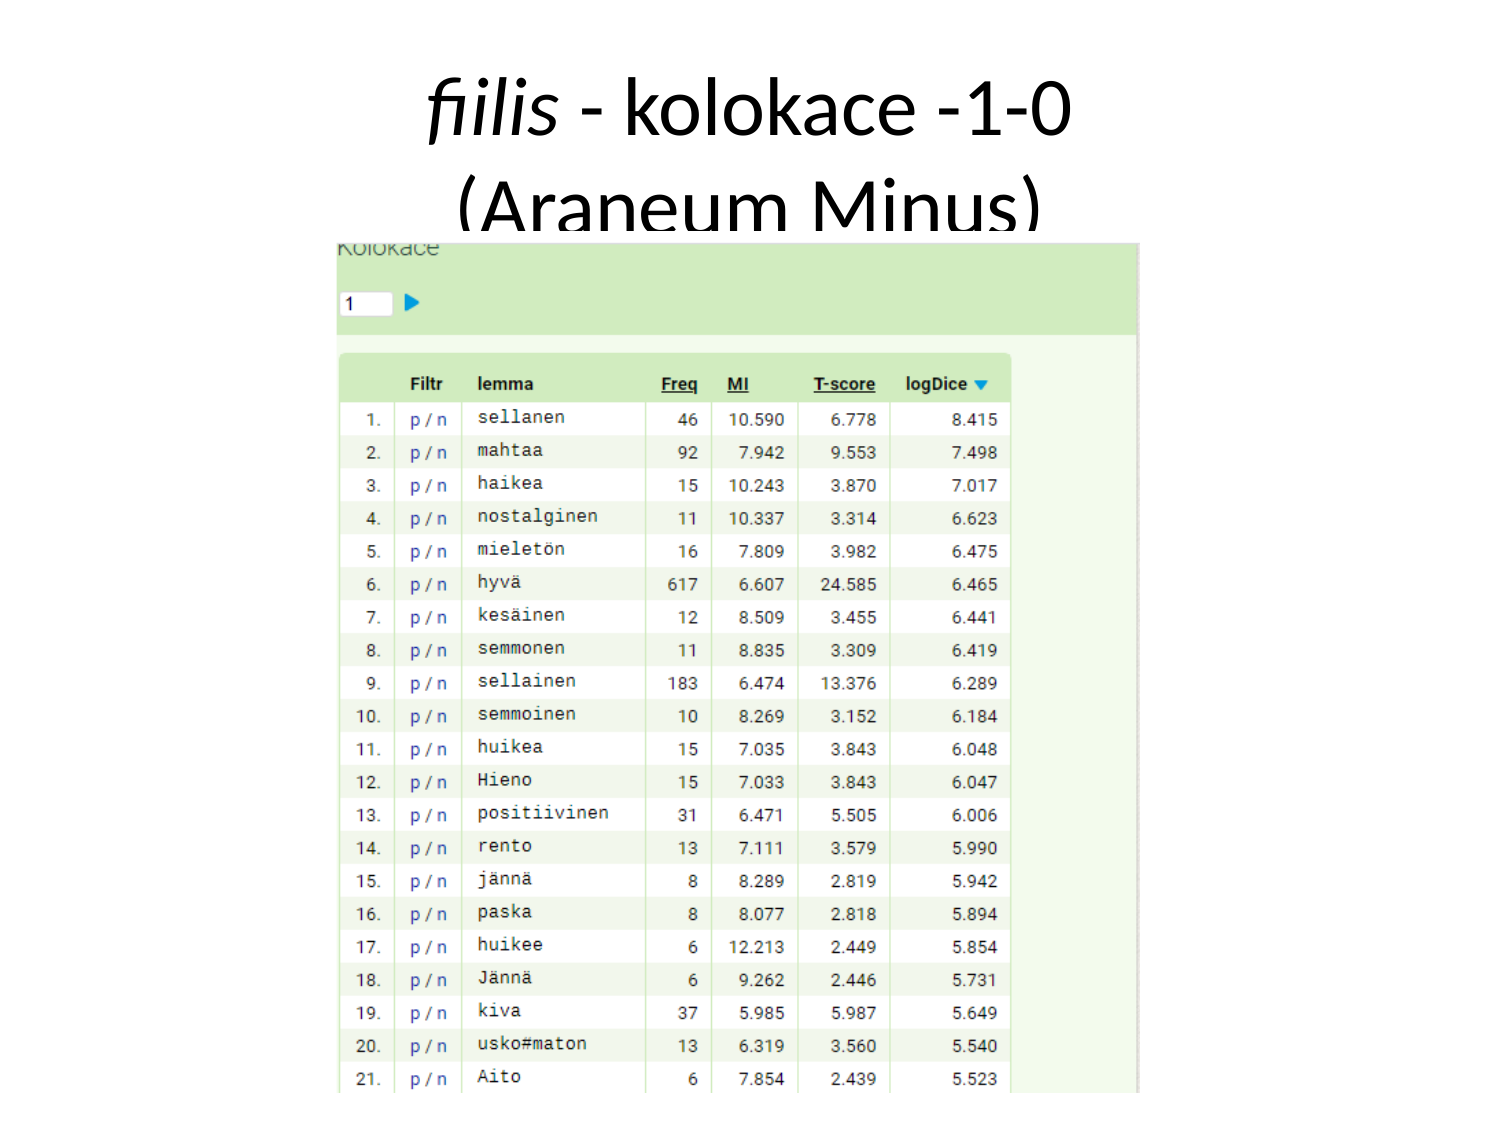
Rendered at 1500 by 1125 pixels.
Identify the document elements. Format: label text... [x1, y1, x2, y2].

title fiilis - kolokace -1-0 (Araneum Minus) [75, 45, 1426, 209]
picture [336, 231, 1140, 1093]
